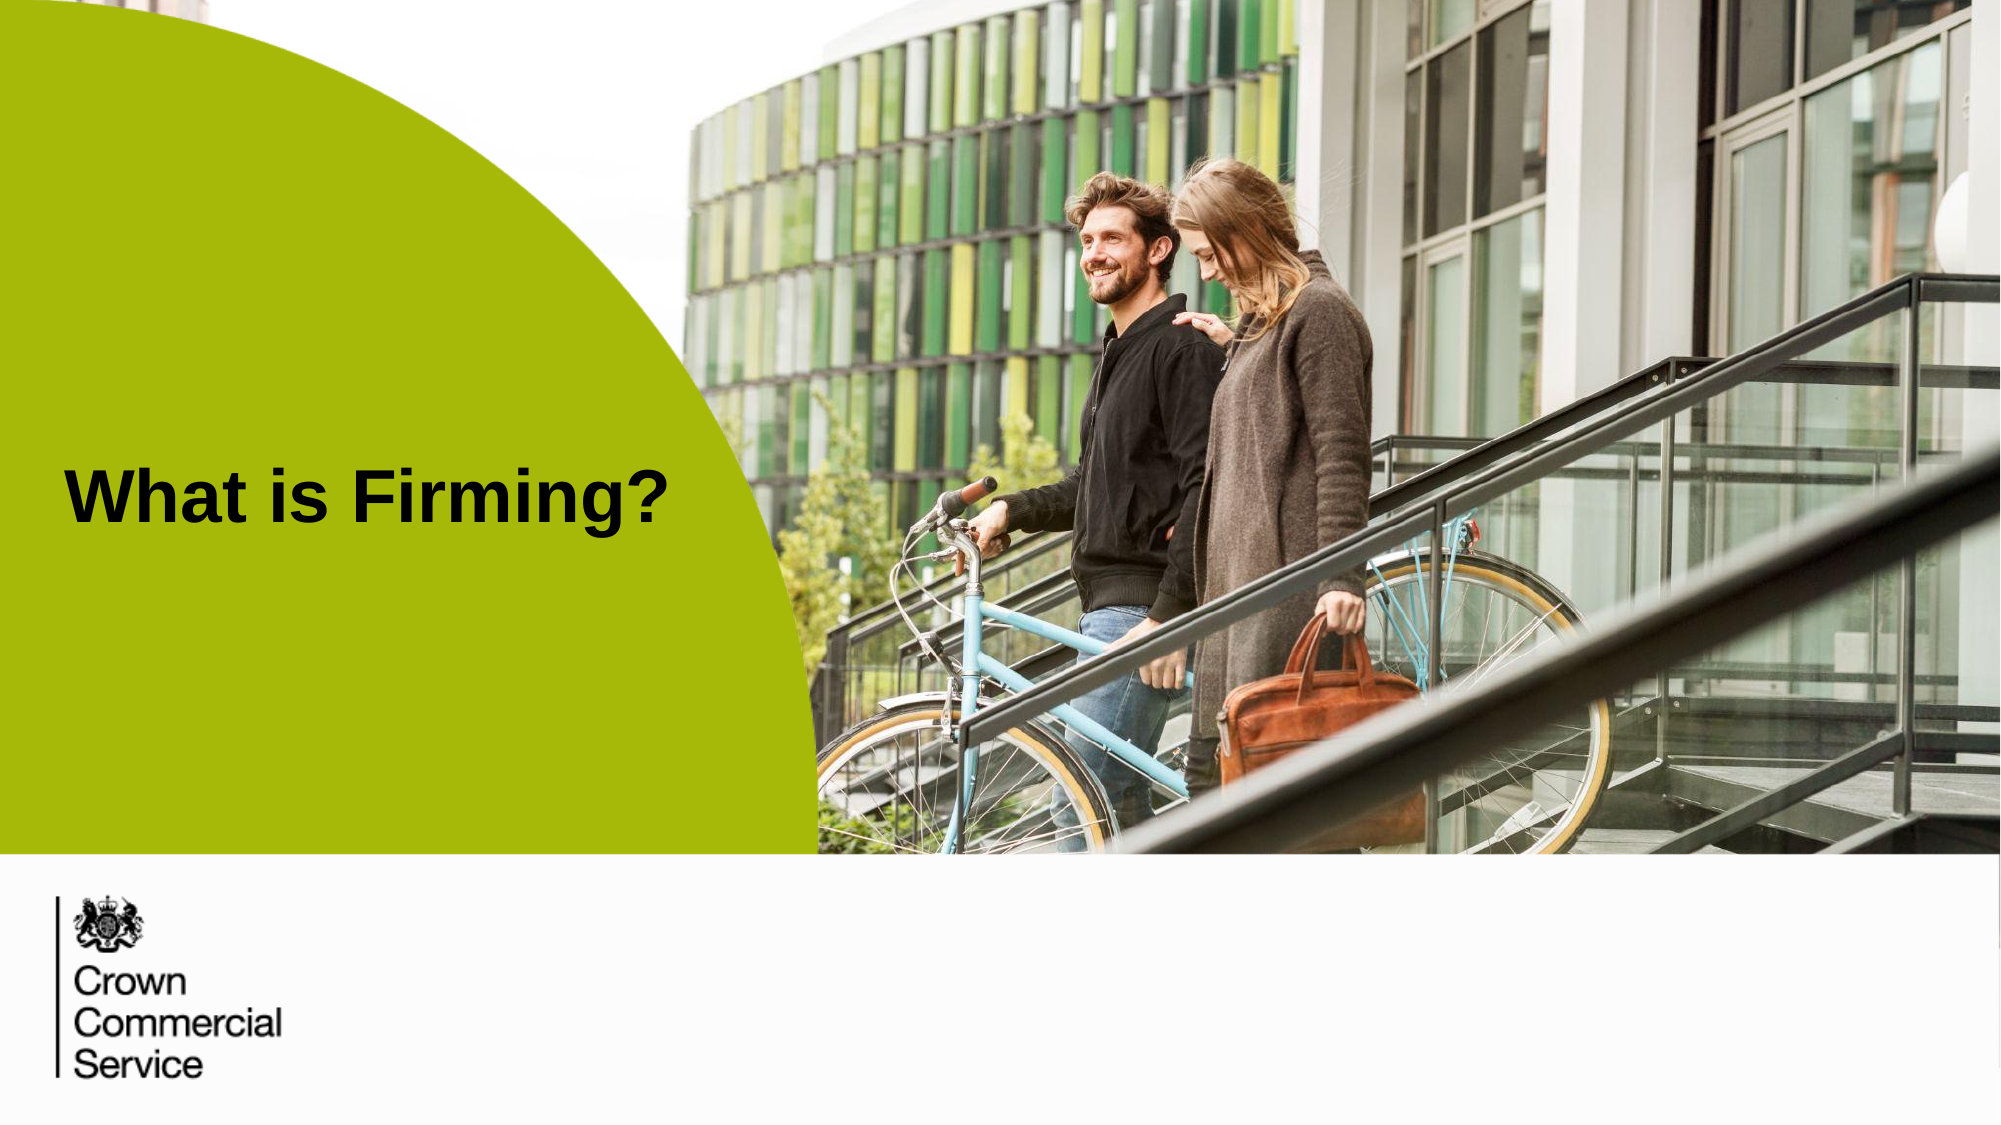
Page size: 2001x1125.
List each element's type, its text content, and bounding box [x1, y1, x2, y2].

title What is Firming? [64, 447, 681, 760]
